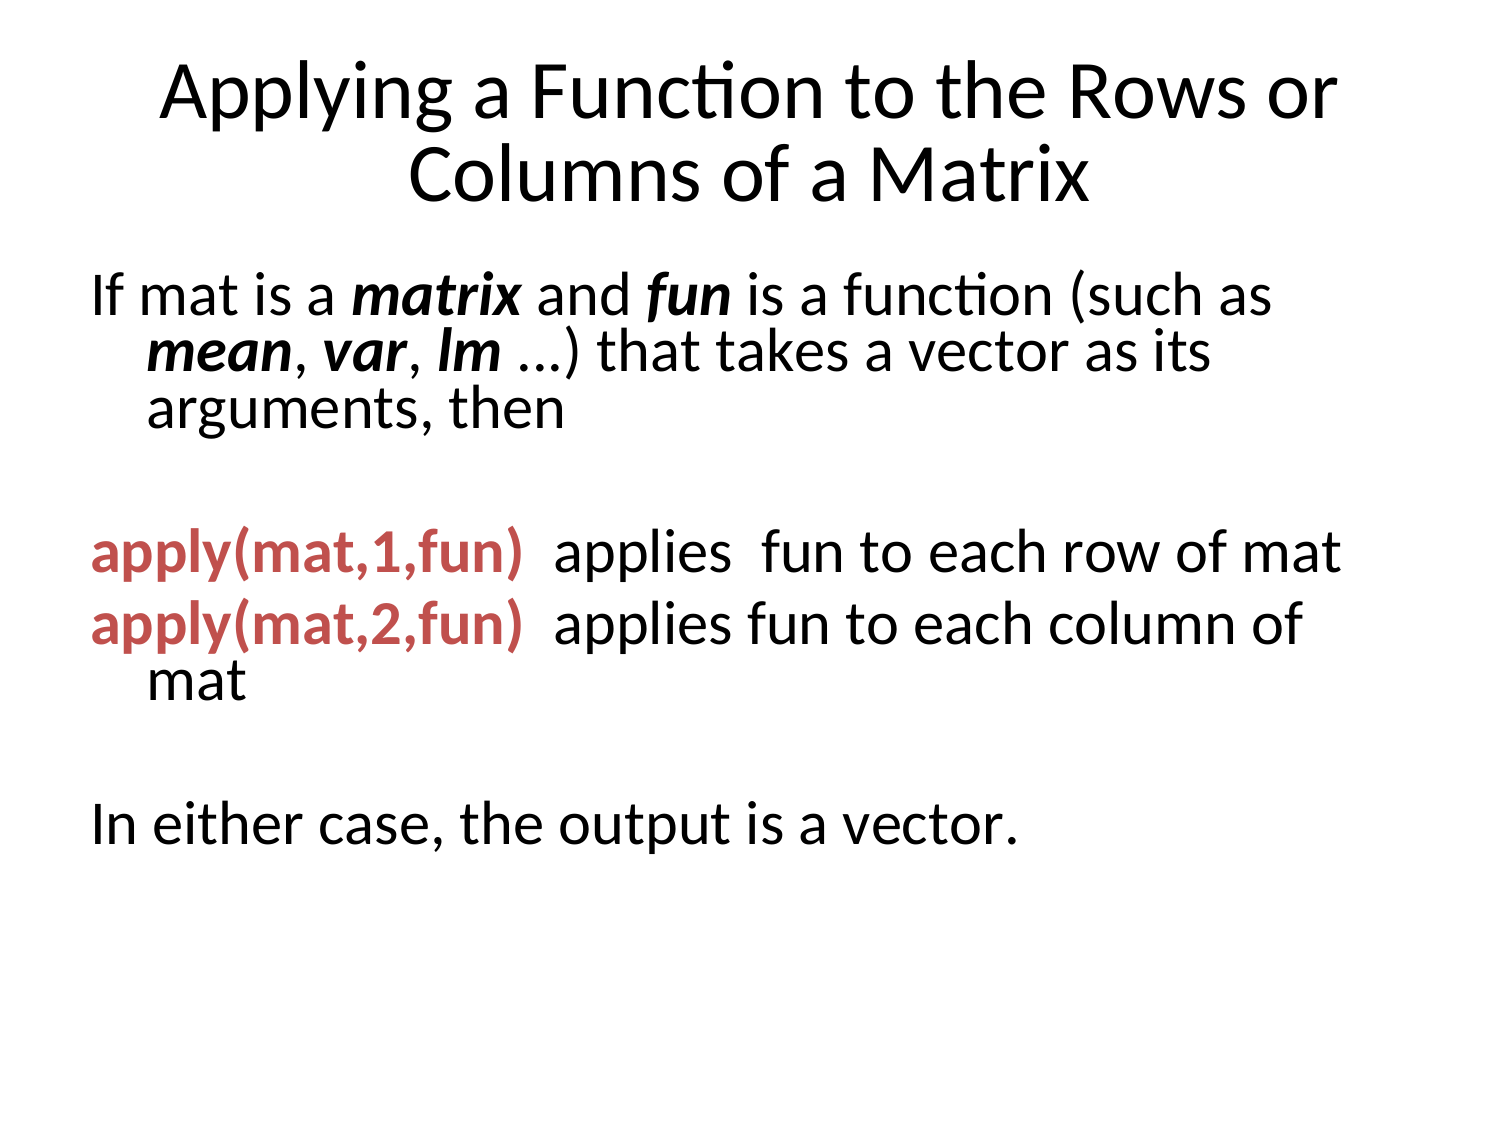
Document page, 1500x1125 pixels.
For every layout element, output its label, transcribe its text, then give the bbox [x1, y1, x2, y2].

title Applying a Function to the Rows or Columns of a Matrix [75, 31, 1426, 247]
list If mat is a matrix and fun is a function (such as mean, var, lm ...) that takes a vector as its arguments, then apply(mat,1,fun) applies fun to each row of mat apply(mat,2,fun) applies fun to each column of mat In either case, the output is a vector. [75, 262, 1426, 1006]
